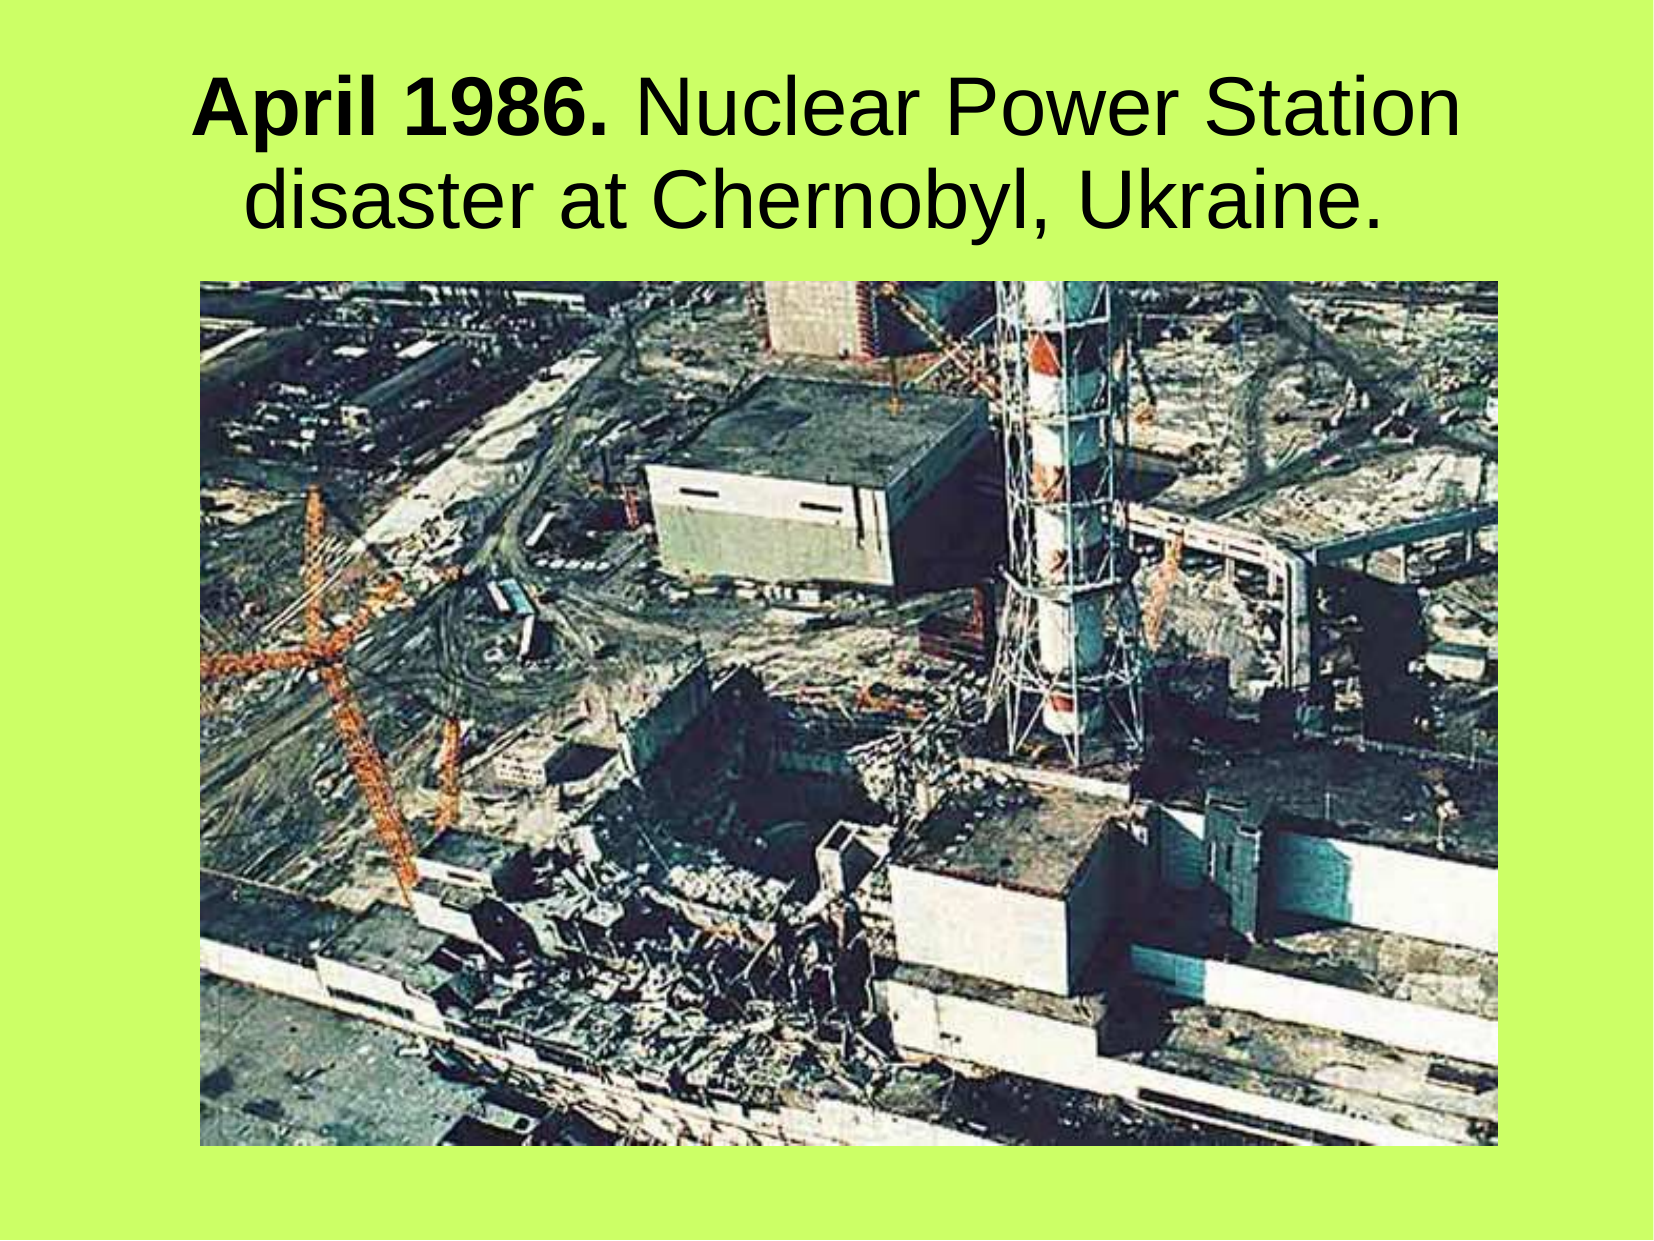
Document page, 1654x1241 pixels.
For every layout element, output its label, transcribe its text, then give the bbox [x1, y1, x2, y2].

title April 1986. Nuclear Power Station disaster at Chernobyl, Ukraine. [82, 49, 1571, 257]
picture [200, 281, 1498, 1146]
